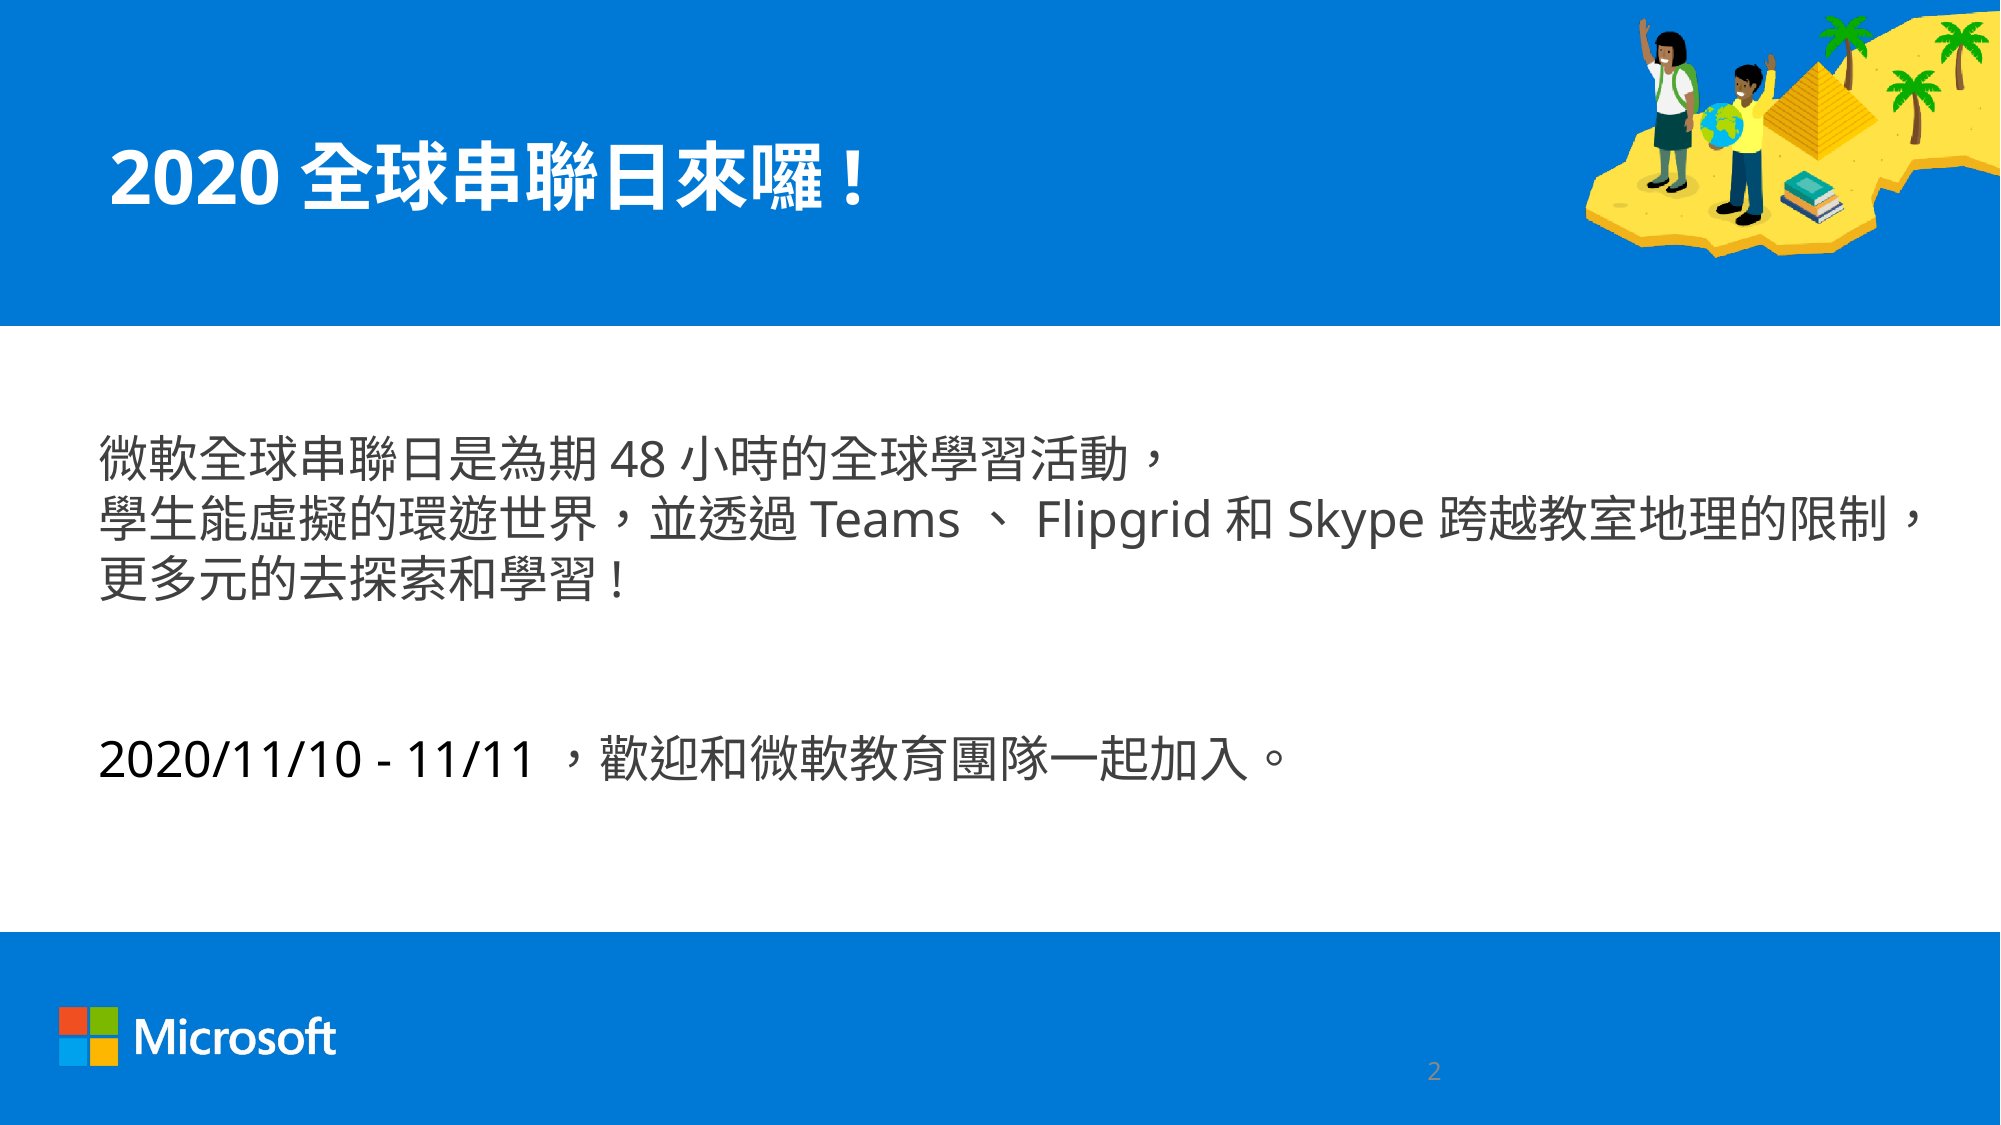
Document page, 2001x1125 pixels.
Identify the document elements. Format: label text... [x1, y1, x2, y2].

picture [1584, 9, 2000, 258]
picture [0, 948, 395, 1125]
text_box 2 [1412, 1042, 1863, 1103]
text_box 微軟全球串聯日是為期48小時的全球學習活動， 學生能虛擬的環遊世界，並透過Teams、Flipgrid和Skype跨越教室地理的限制， 更多元的去探索和學習! 2020/11/10 - 11/11，歡迎和微軟教育團隊一起加入。 [33, 420, 1945, 795]
text_box 2020全球串聯日來囉! [44, 122, 1584, 229]
text_box [0, 0, 2000, 1125]
